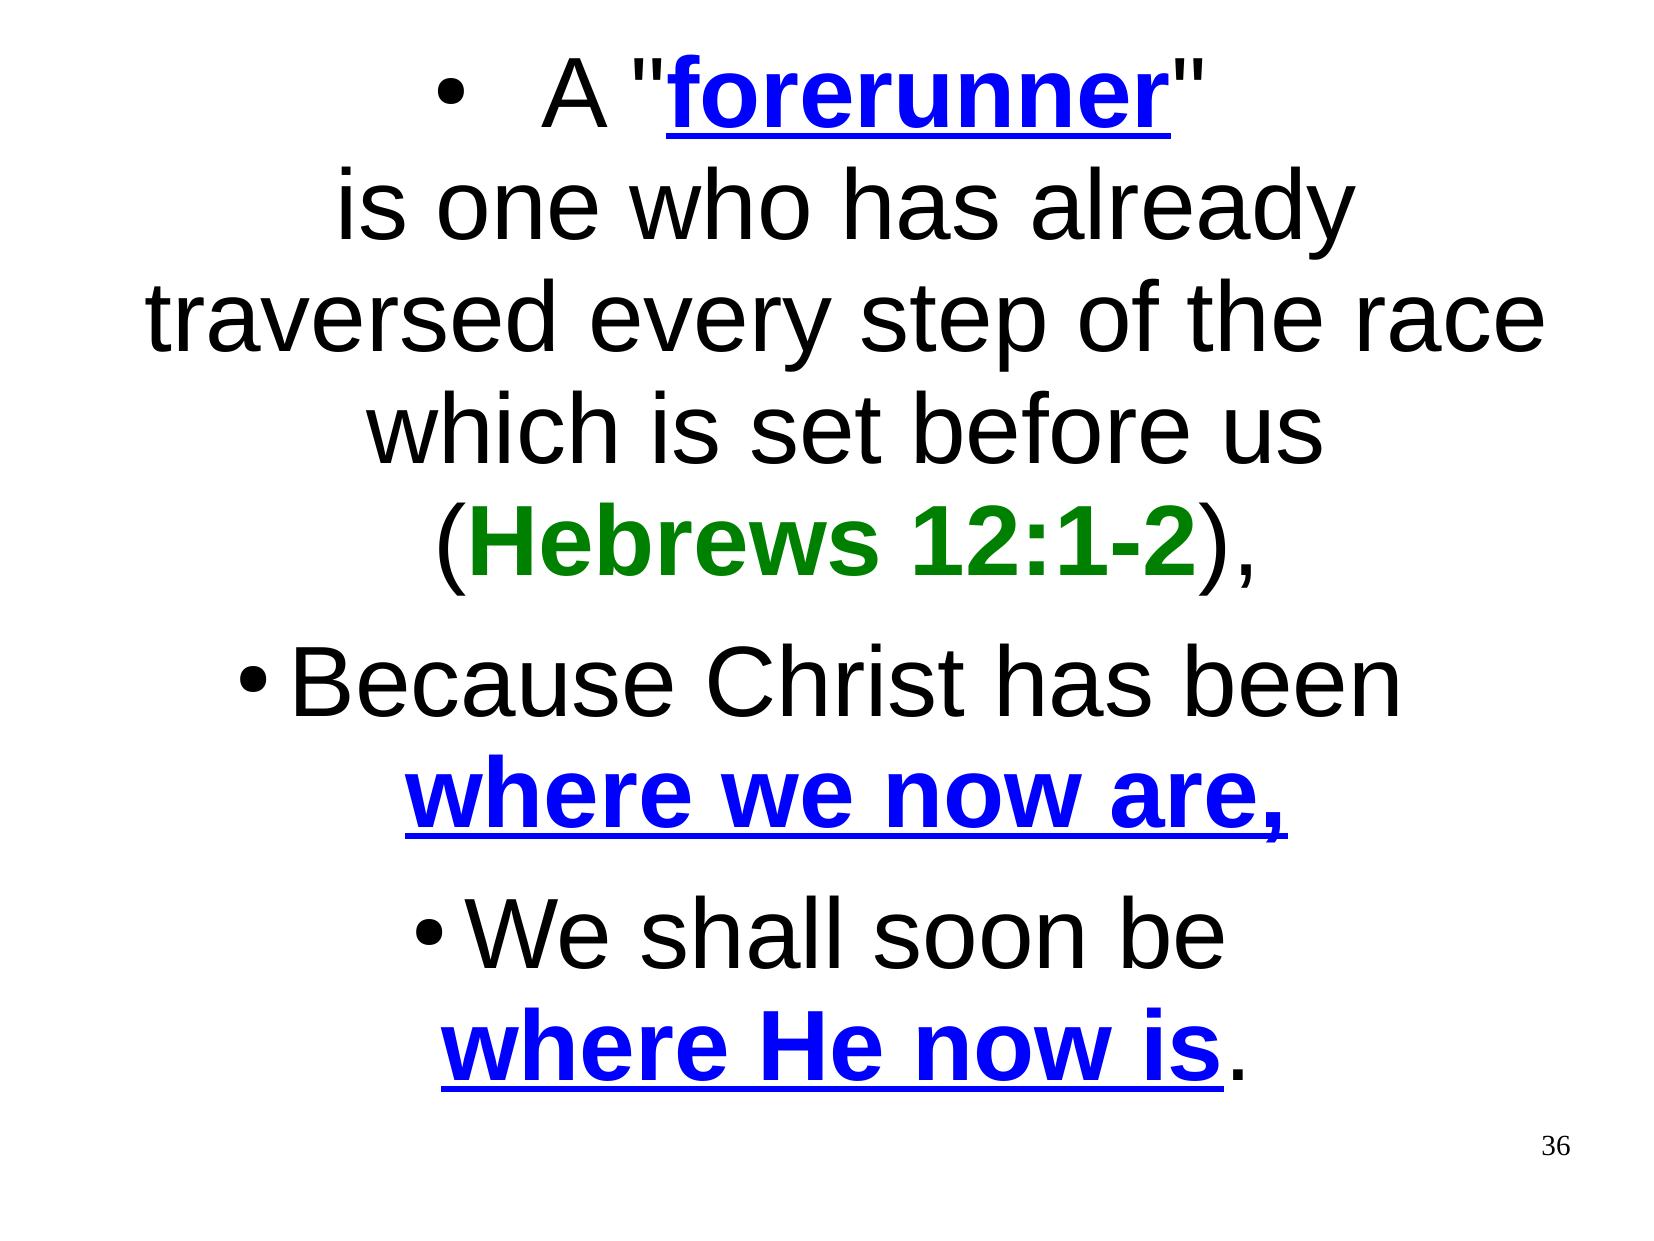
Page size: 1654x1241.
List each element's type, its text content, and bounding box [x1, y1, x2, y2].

list A "forerunner" is one who has already traversed every step of the race which is set before us (Hebrews 12:1-2), Because Christ has been where we now are, We shall soon be where He now is. [37, 37, 1613, 1238]
